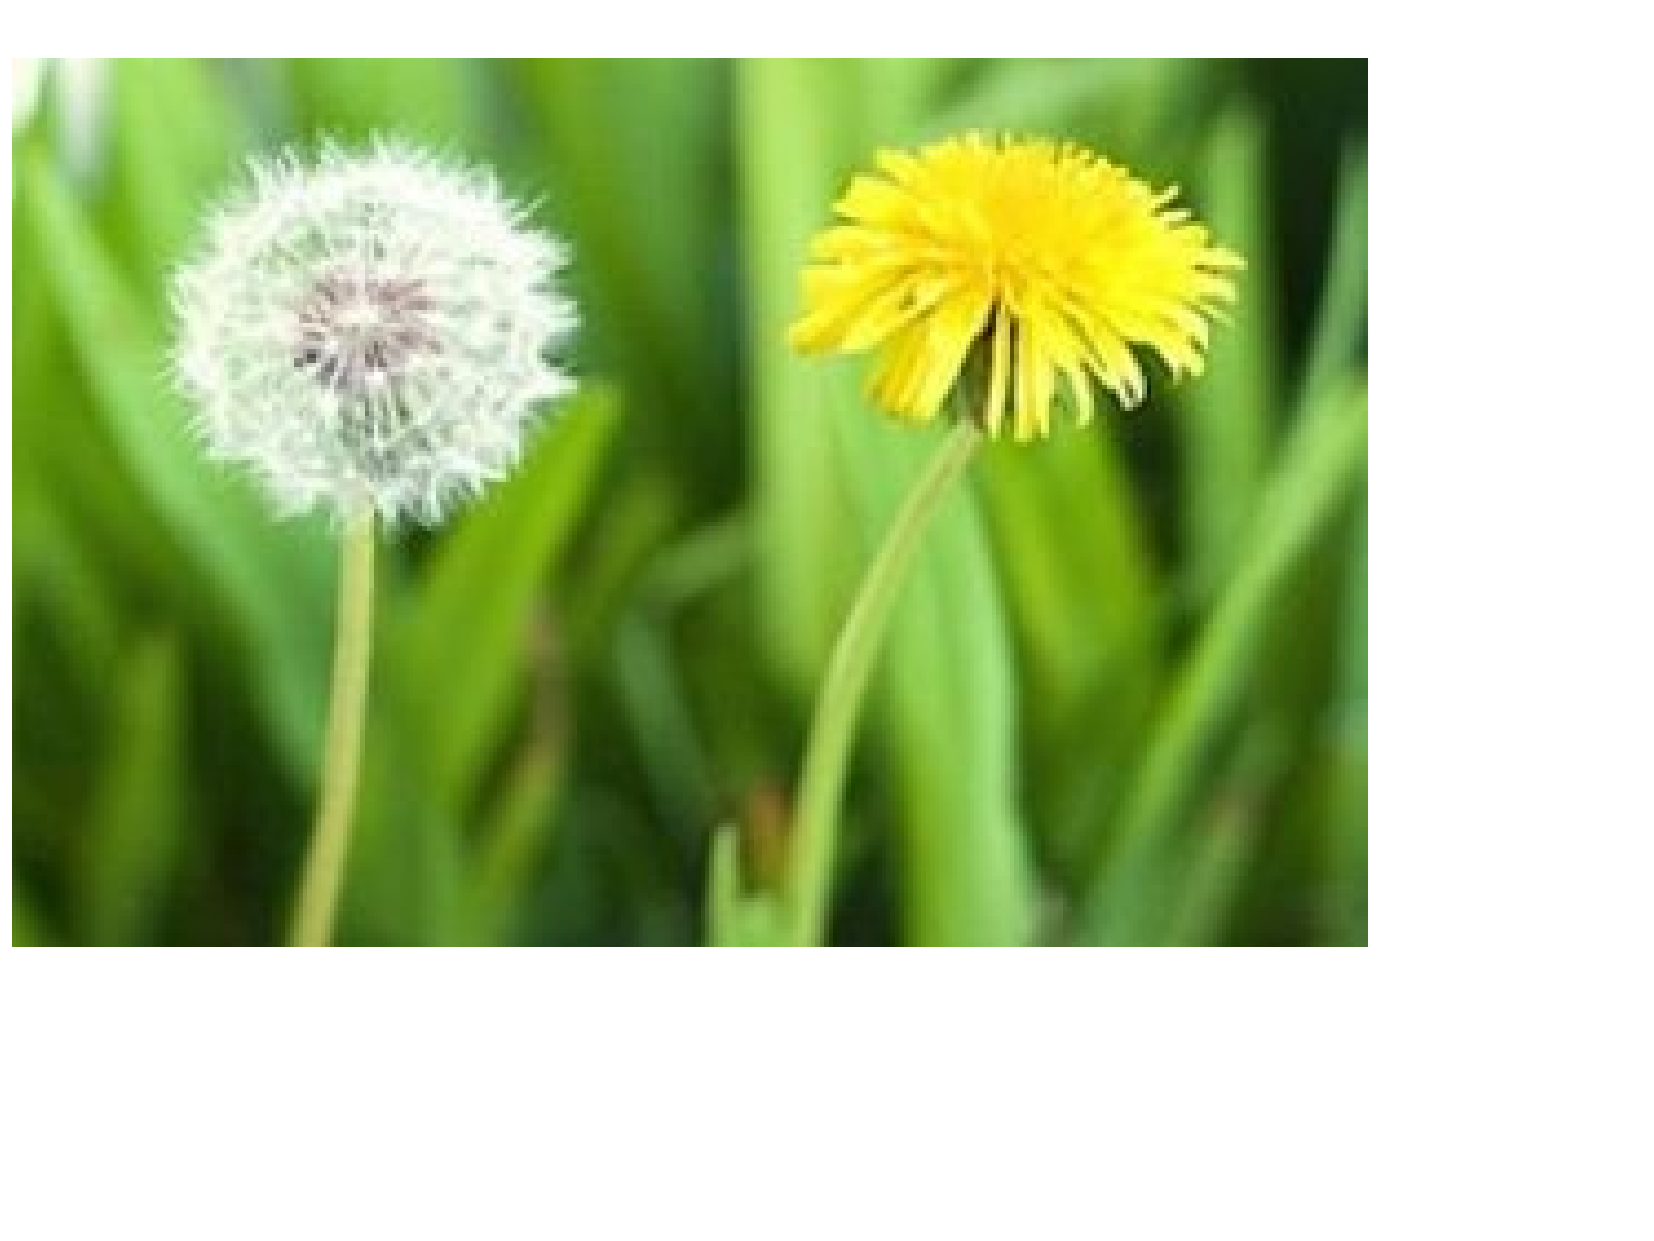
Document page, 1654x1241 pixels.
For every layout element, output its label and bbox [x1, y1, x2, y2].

picture [12, 59, 1368, 947]
